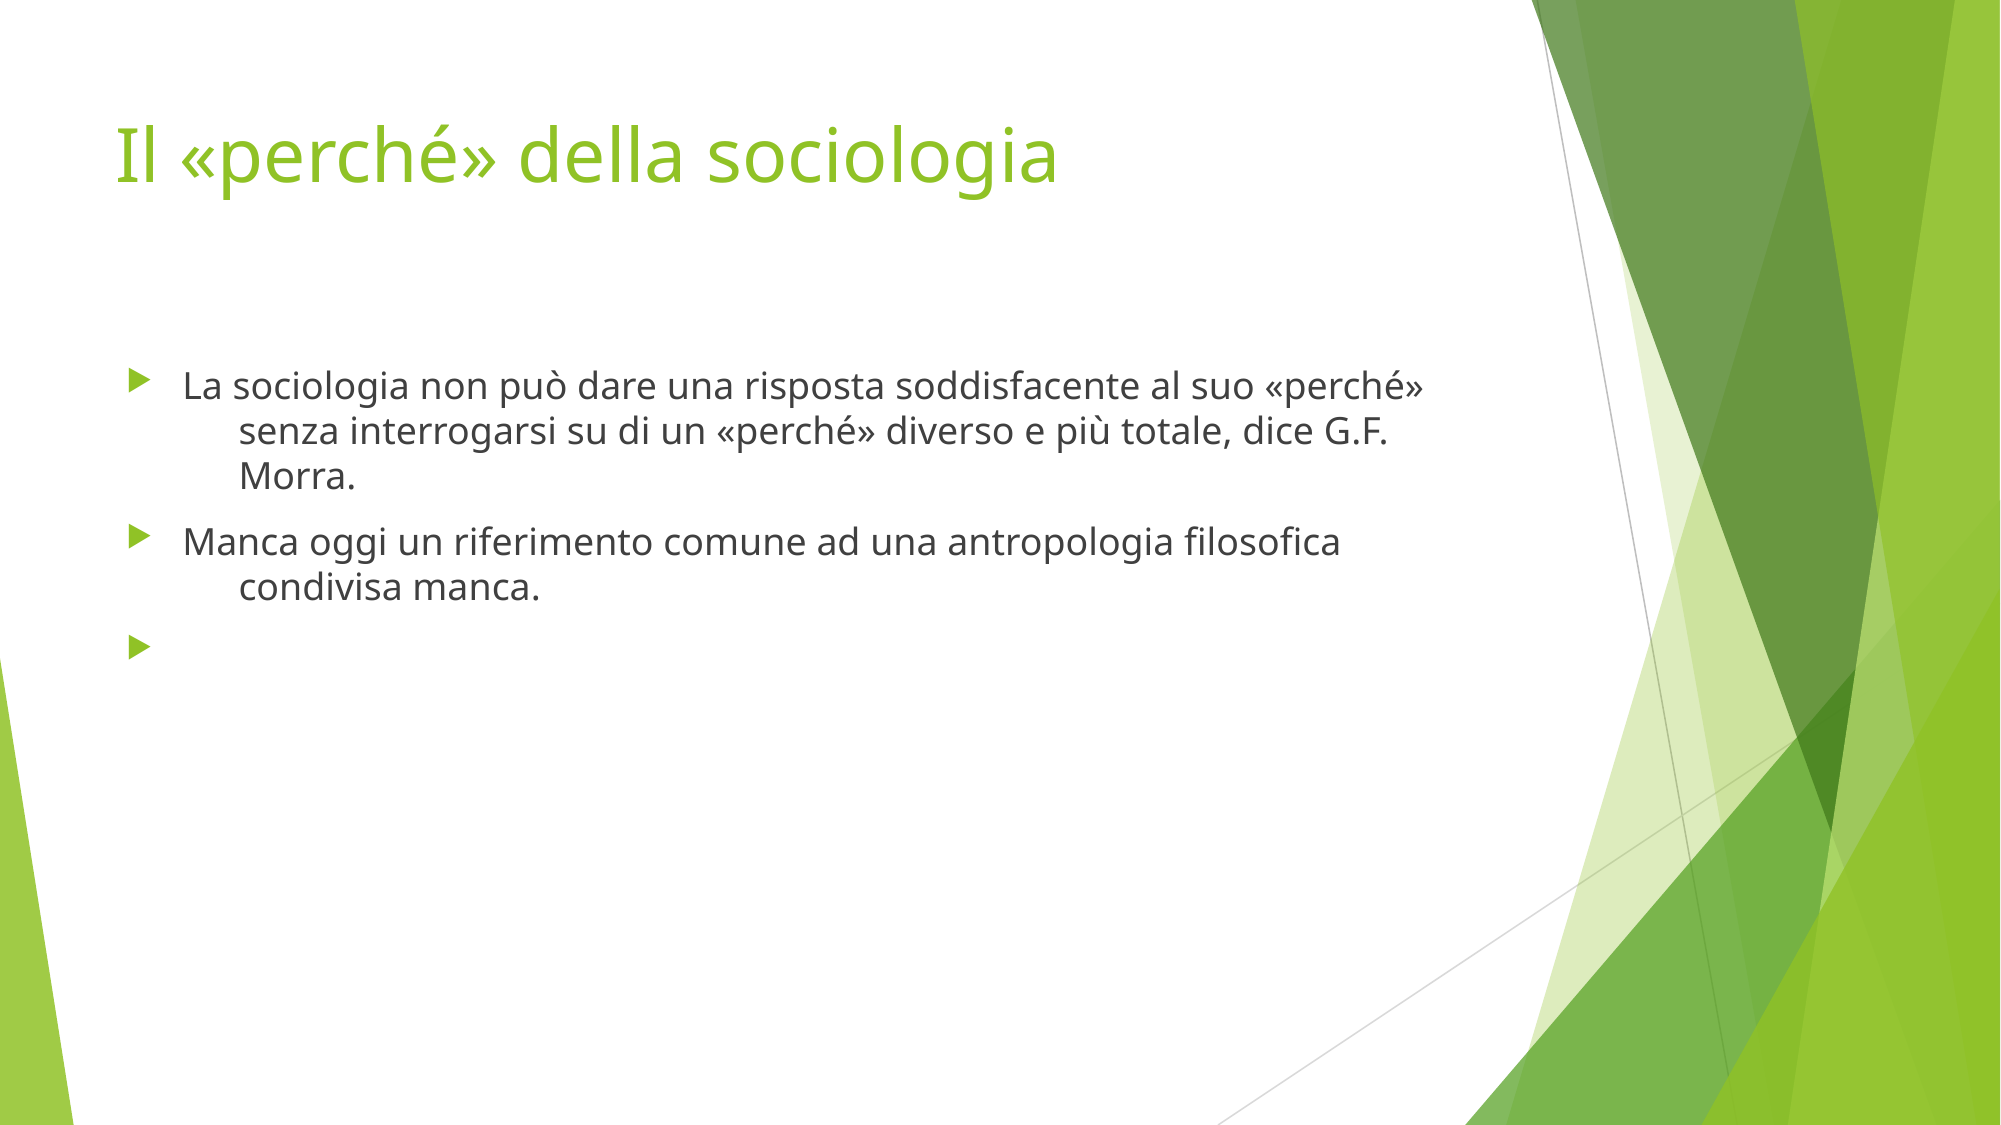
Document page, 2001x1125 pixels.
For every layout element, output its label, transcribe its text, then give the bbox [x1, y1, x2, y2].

list La sociologia non può dare una risposta soddisfacente al suo «perché» senza interrogarsi su di un «perché» diverso e più totale, dice G.F. Morra. Manca oggi un riferimento comune ad una antropologia filosofica condivisa manca. [111, 354, 1522, 992]
title Il «perché» della sociologia [100, 99, 1522, 257]
